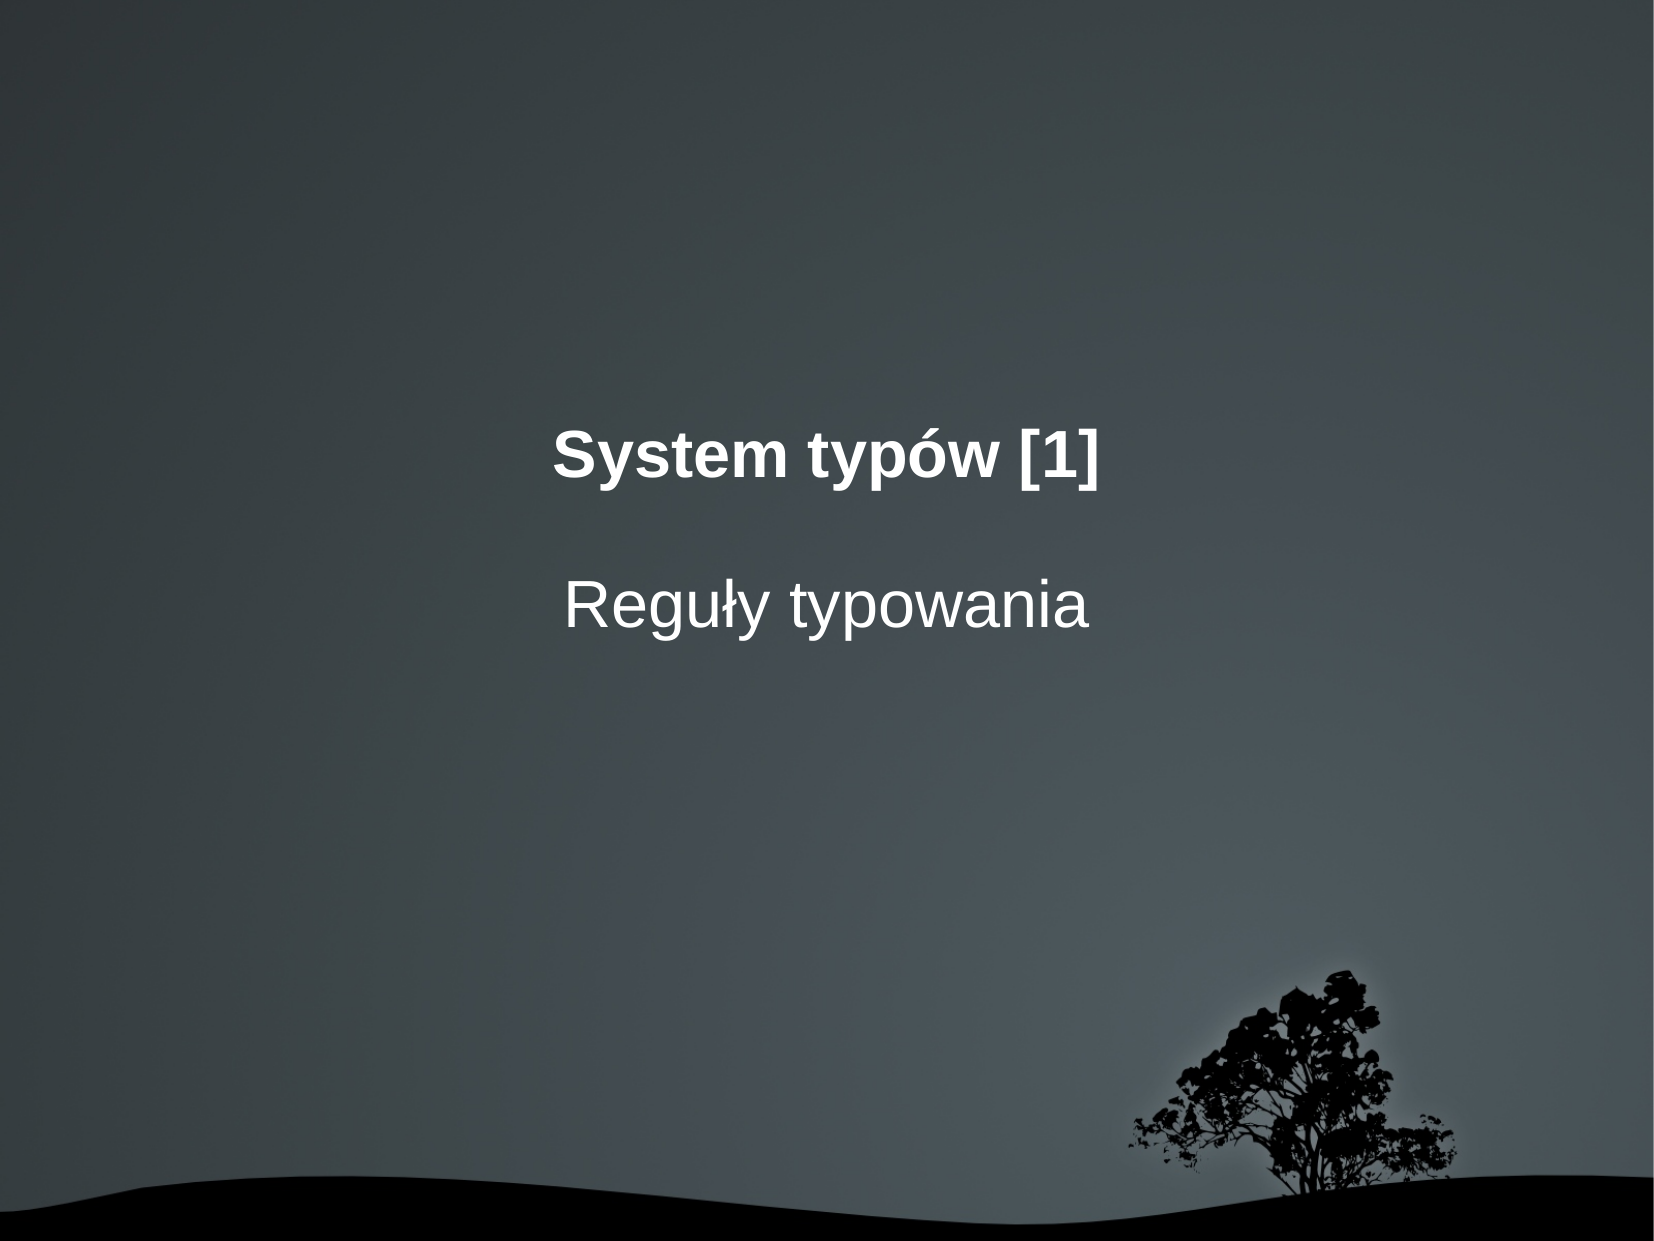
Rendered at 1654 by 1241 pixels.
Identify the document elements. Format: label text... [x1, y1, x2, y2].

picture [0, 0, 1654, 1241]
subtitle System typów [1] Reguły typowania [82, 49, 1571, 1109]
